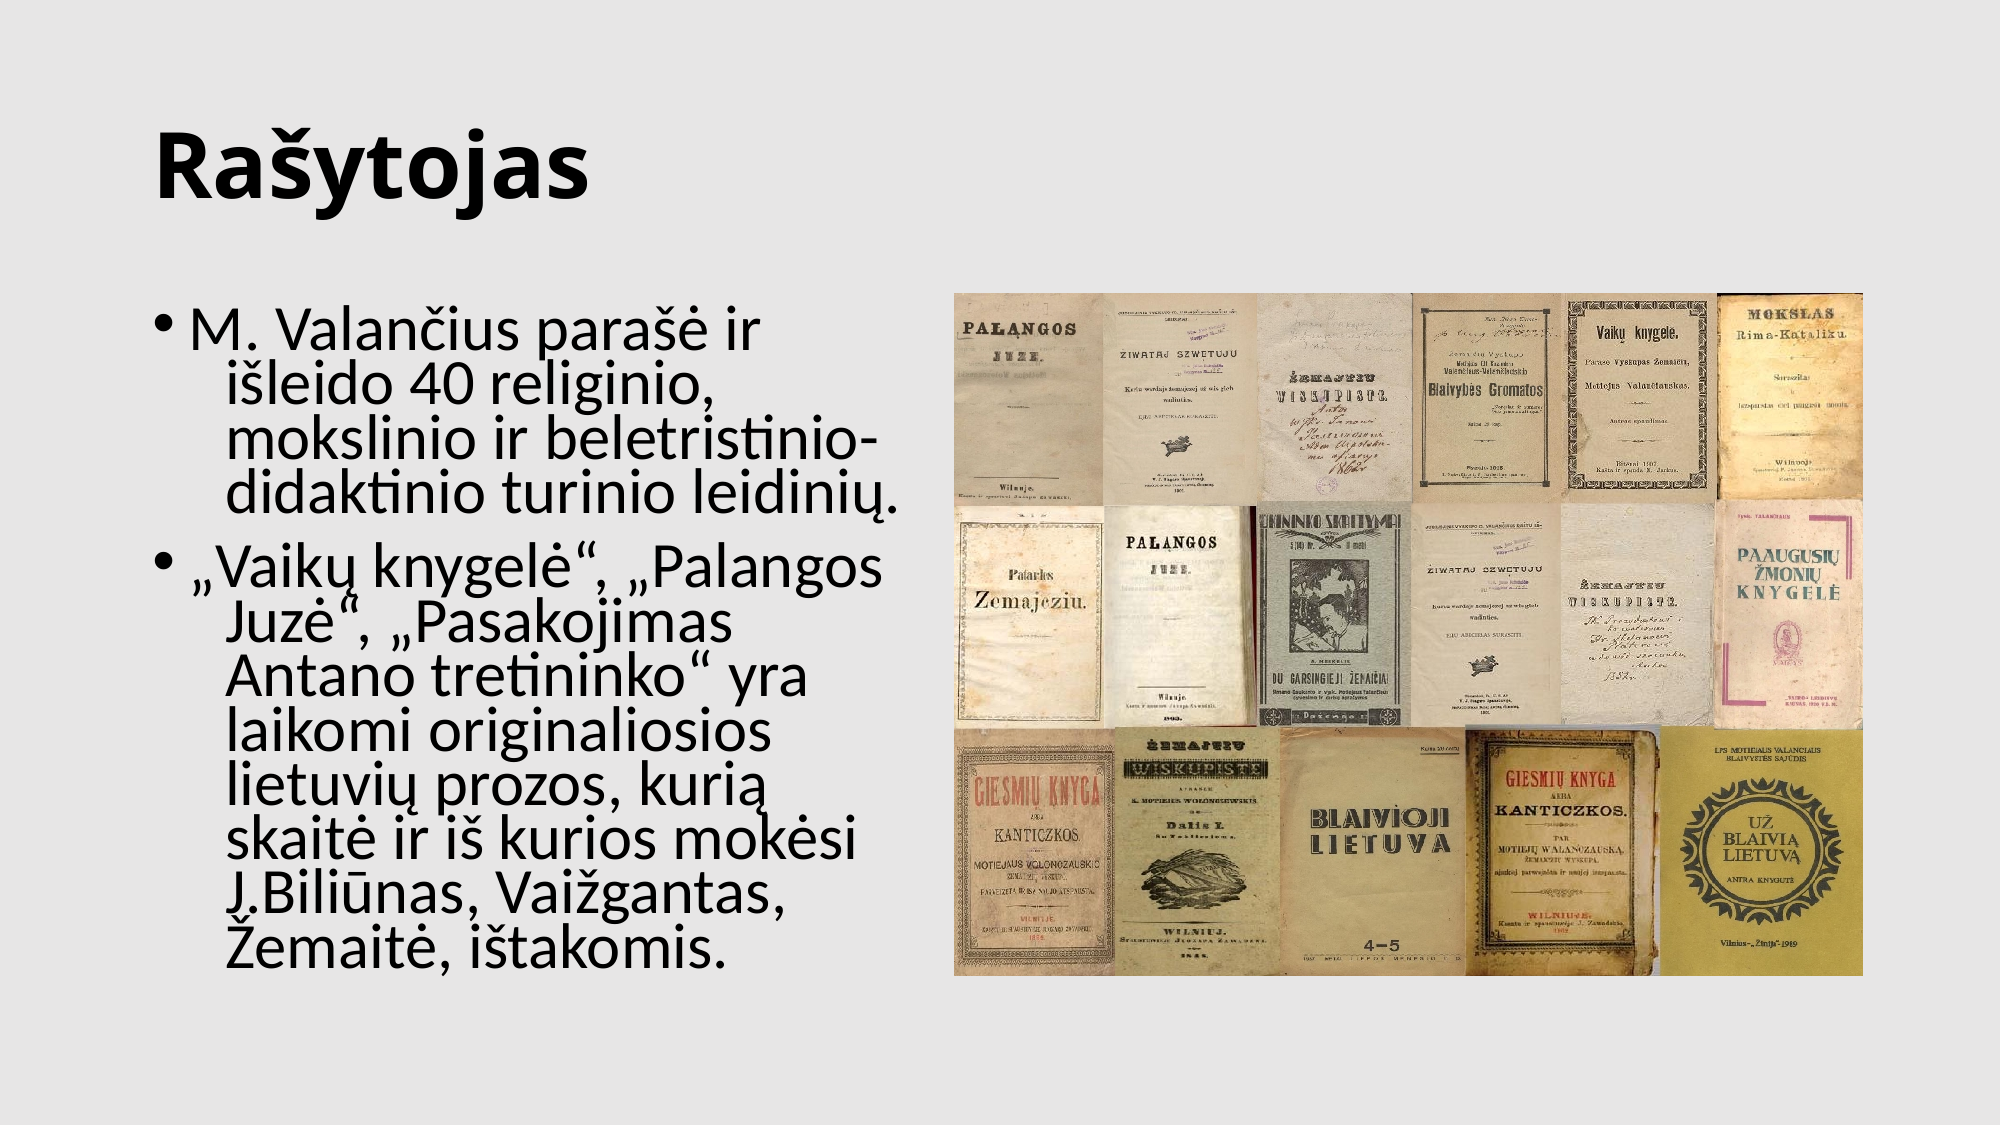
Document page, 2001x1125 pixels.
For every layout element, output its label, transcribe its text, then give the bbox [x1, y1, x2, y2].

picture [954, 293, 1863, 976]
list M. Valančius parašė ir išleido 40 religinio, mokslinio ir beletristinio-didaktinio turinio leidinių. „Vaikų knygelė“, „Palangos Juzė“, „Pasakojimas Antano tretininko“ yra laikomi originaliosios lietuvių prozos, kurią skaitė ir iš kurios mokėsi J.Biliūnas, Vaižgantas, Žemaitė, ištakomis. [137, 299, 920, 1014]
title Rašytojas [137, 59, 1863, 278]
